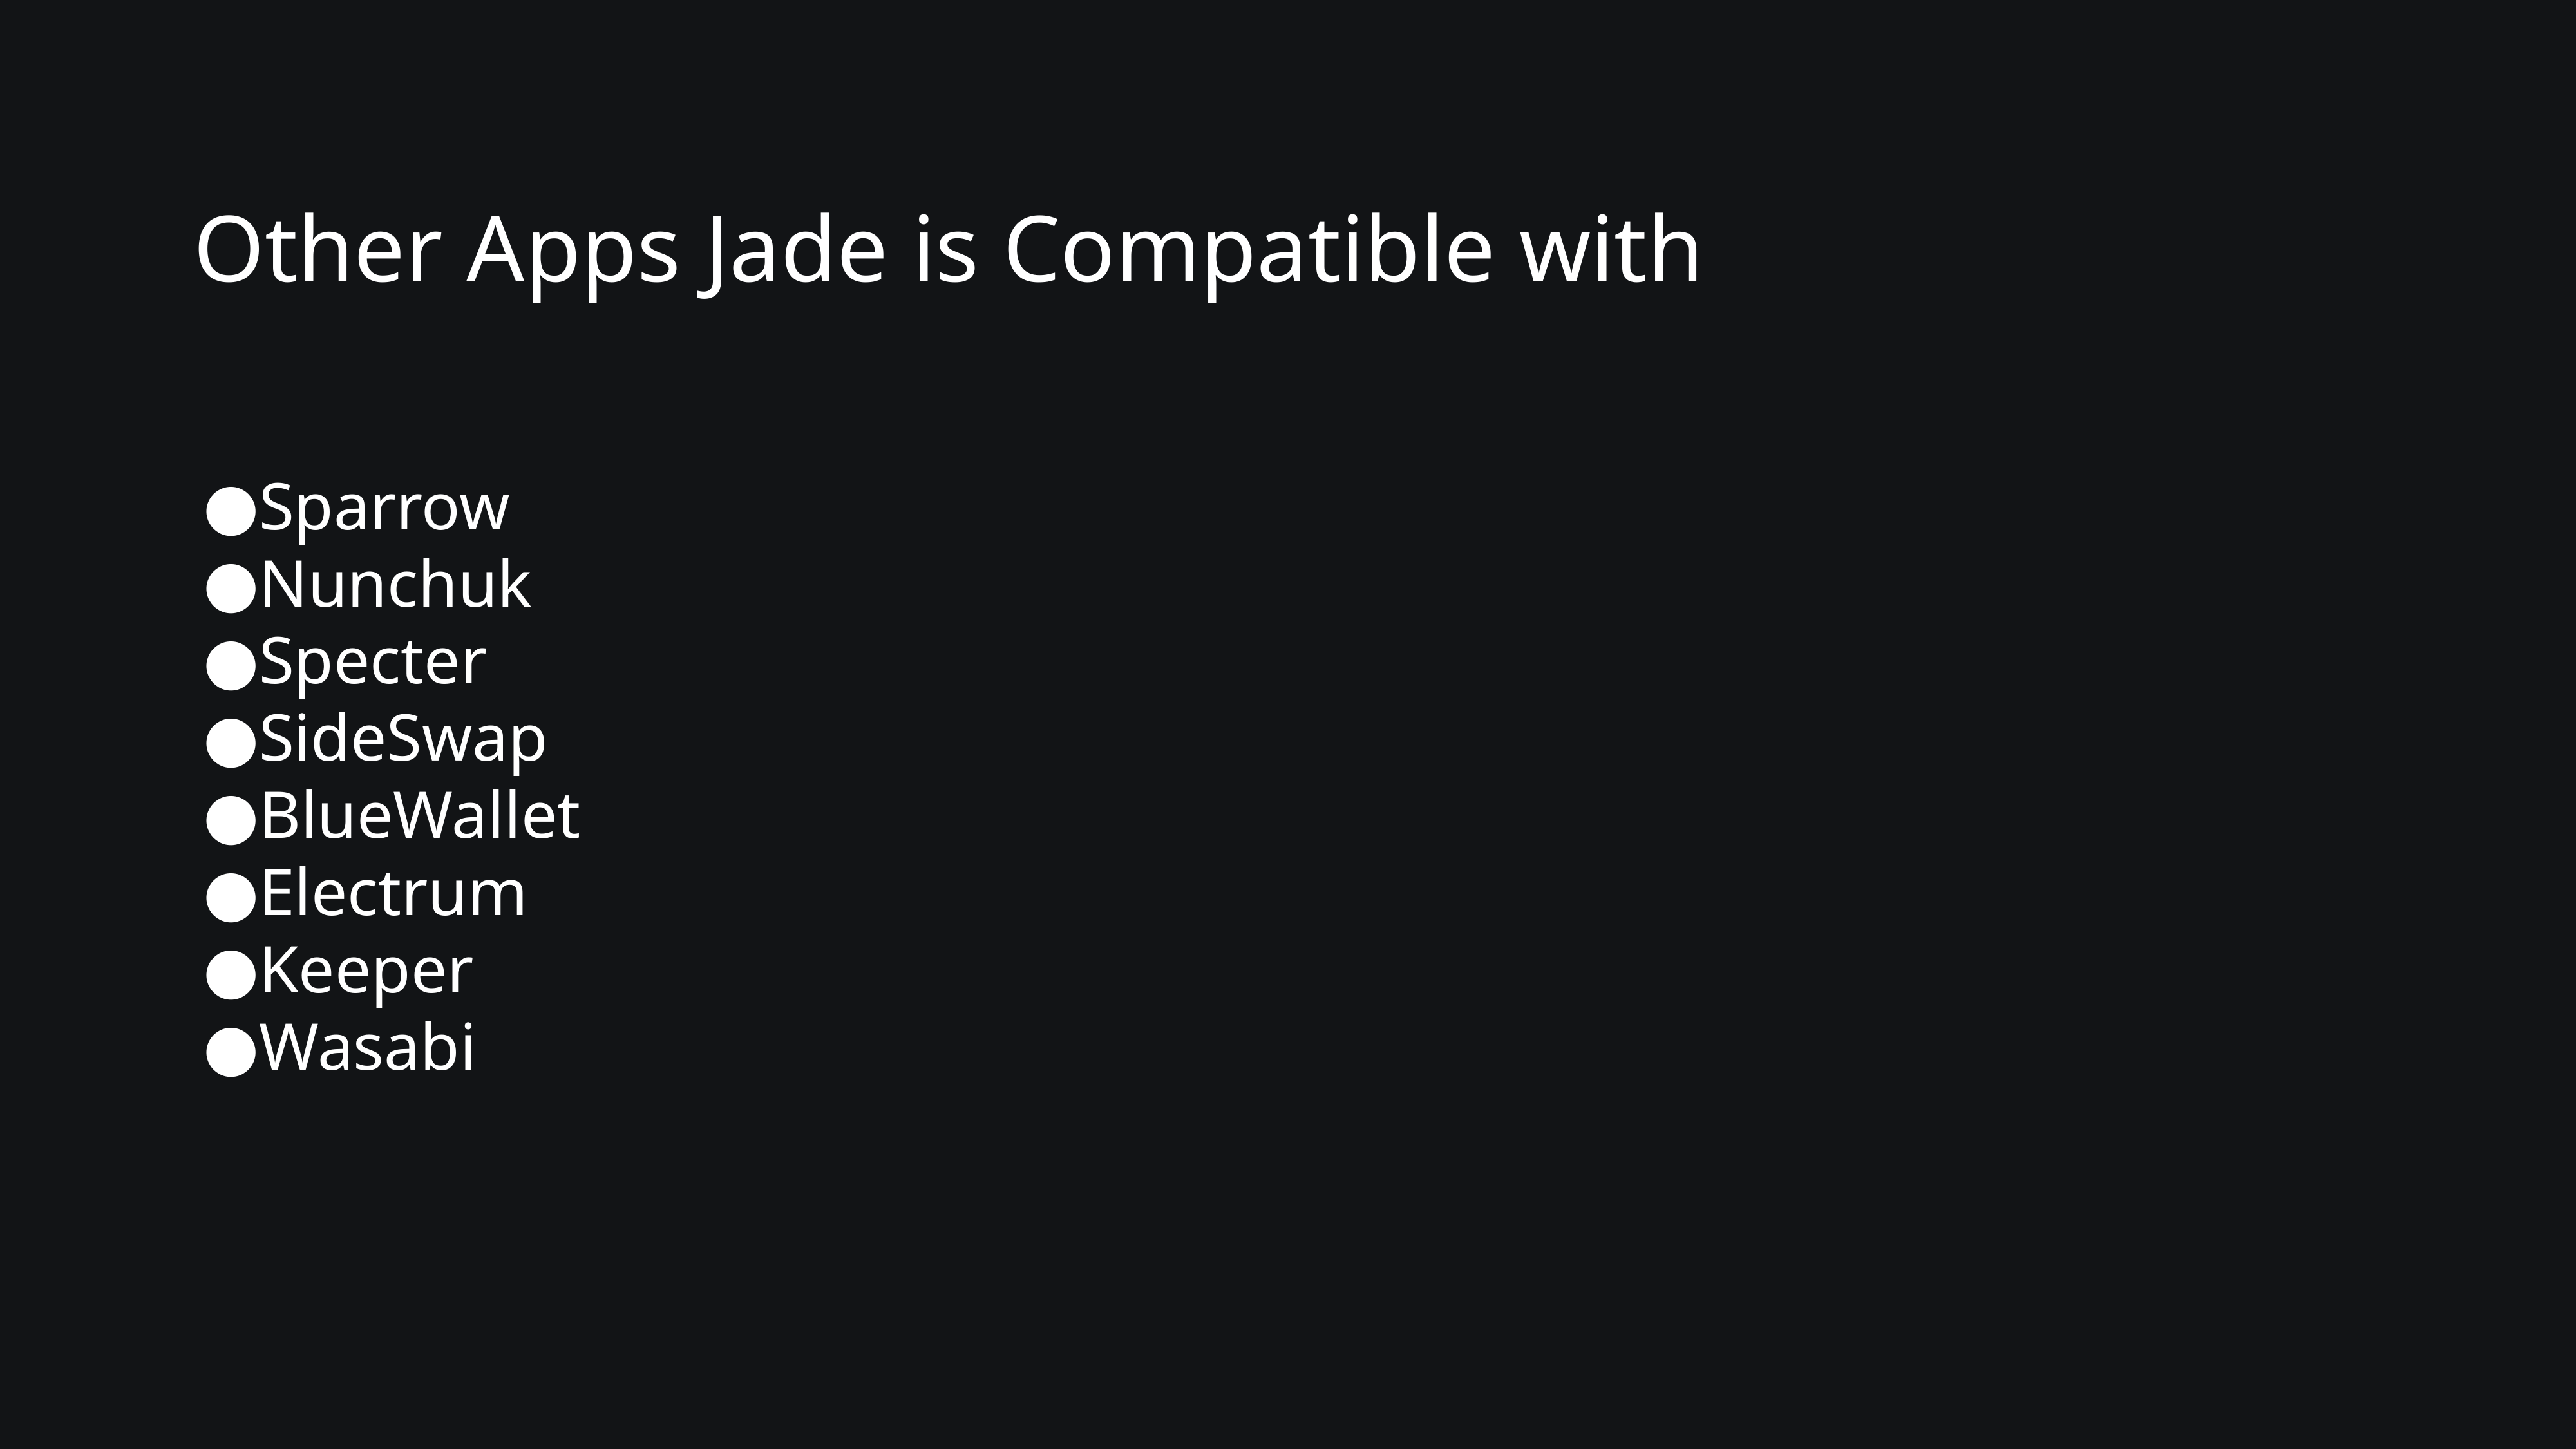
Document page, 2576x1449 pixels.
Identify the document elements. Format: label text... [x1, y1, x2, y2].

text_box Other Apps Jade is Compatible with [184, 180, 1752, 310]
text_box Sparrow Nunchuk Specter SideSwap BlueWallet Electrum Keeper Wasabi [193, 455, 1718, 1093]
